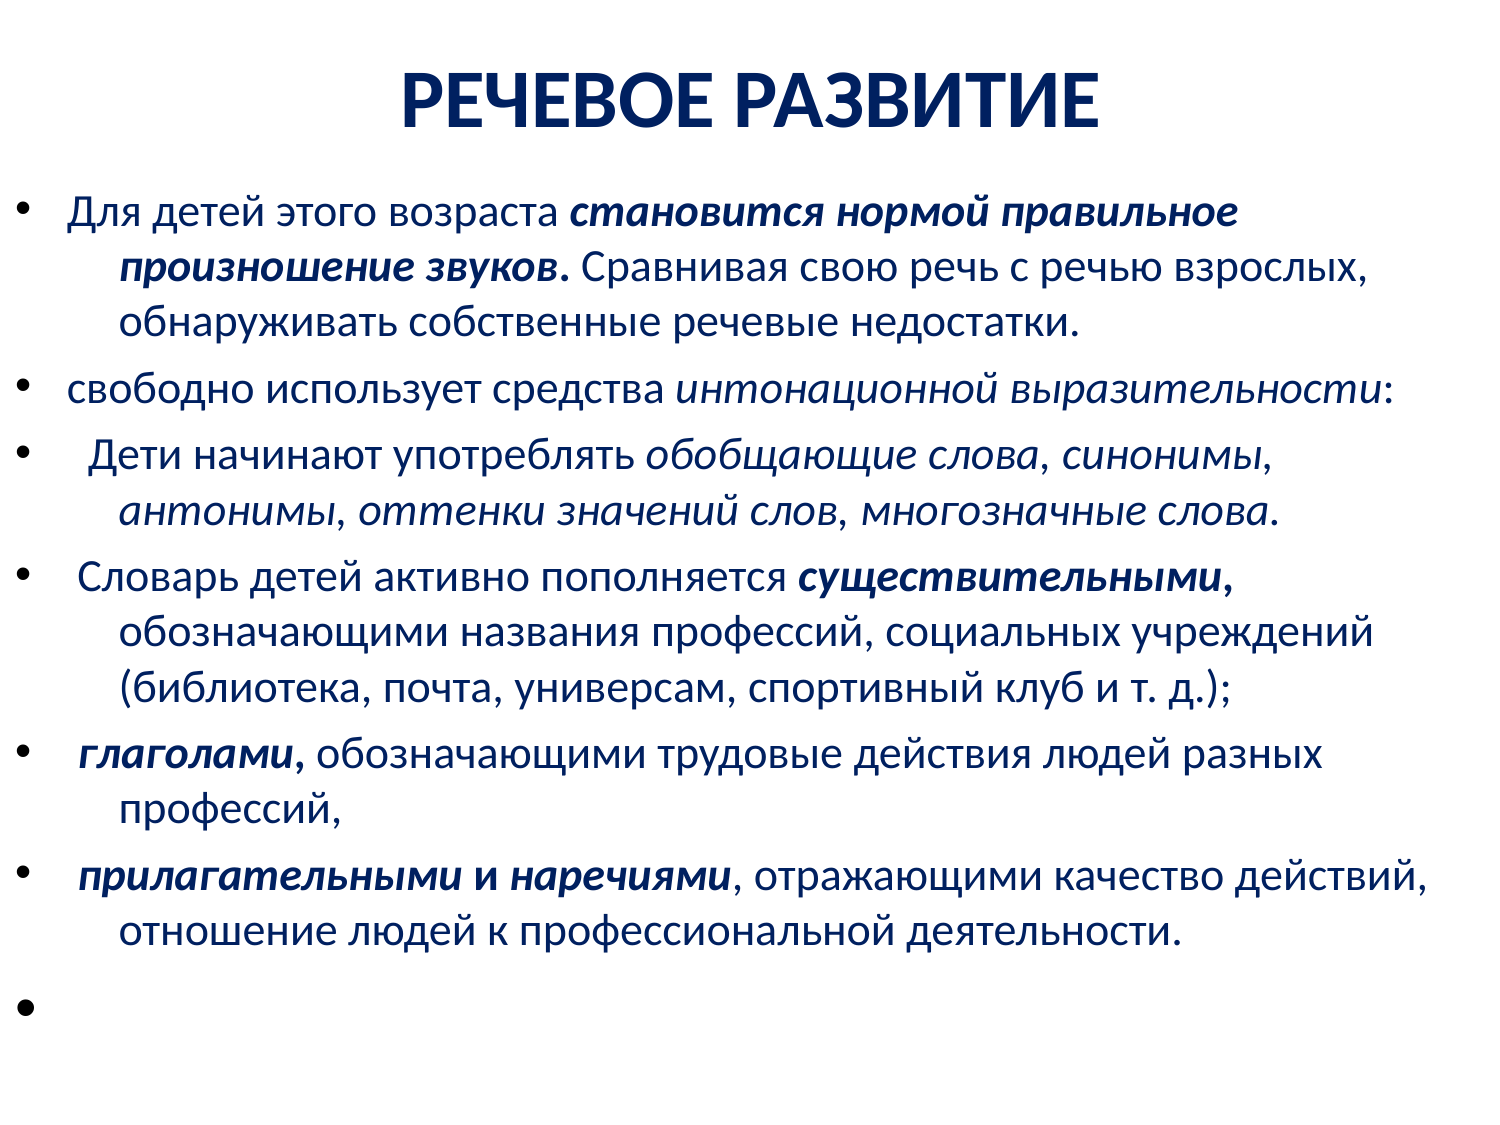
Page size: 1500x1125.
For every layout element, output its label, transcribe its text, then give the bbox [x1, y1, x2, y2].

text_box РЕЧЕВОЕ РАЗВИТИЕ [242, 0, 1260, 188]
list Для детей этого возраста становится нормой правильное произношение звуков. Сравнивая свою речь с речью взрослых, обнаруживать собственные речевые недостатки. свободно использует средства интонационной выразительности: Дети начинают употреблять обобщающие слова, синонимы, антонимы, оттенки значений слов, многозначные слова. Словарь детей активно пополняется существительными, обозначающими названия профессий, социальных учреждений (библиотека, почта, универсам, спортивный клуб и т. д.); глаголами, обозначающими трудовые действия людей разных профессий, прилагательными и наречиями, отражающими качество действий, отношение людей к профессиональной деятельности. [0, 172, 1500, 970]
